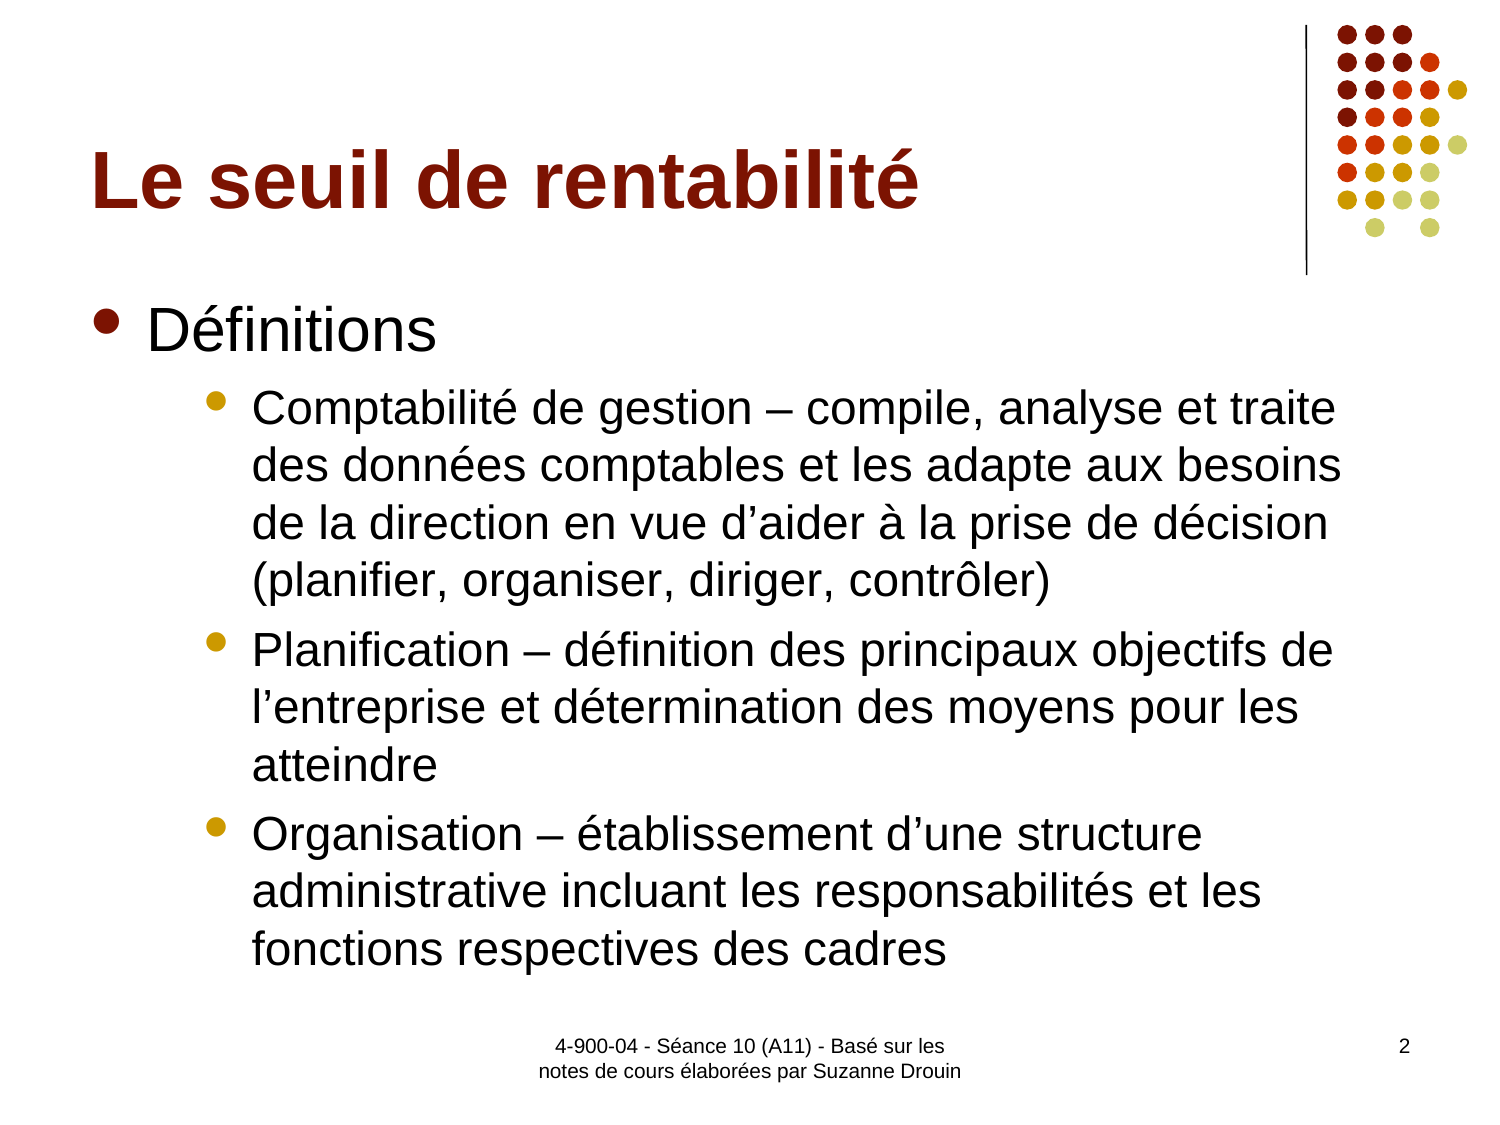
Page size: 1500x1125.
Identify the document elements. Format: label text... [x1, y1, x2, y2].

text_box Définitions Comptabilité de gestion – compile, analyse et traite des données comptables et les adapte aux besoins de la direction en vue d’aider à la prise de décision (planifier, organiser, diriger, contrôler) Planification – définition des principaux objectifs de l’entreprise et détermination des moyens pour les atteindre Organisation – établissement d’une structure administrative incluant les responsabilités et les fonctions respectives des cadres [75, 281, 1426, 1061]
text_box 4-900-04 - Séance 10 (A11) - Basé sur les notes de cours élaborées par Suzanne Drouin [512, 1025, 988, 1101]
text_box Le seuil de rentabilité [74, 20, 1313, 233]
text_box <numéro> [1074, 1025, 1426, 1101]
